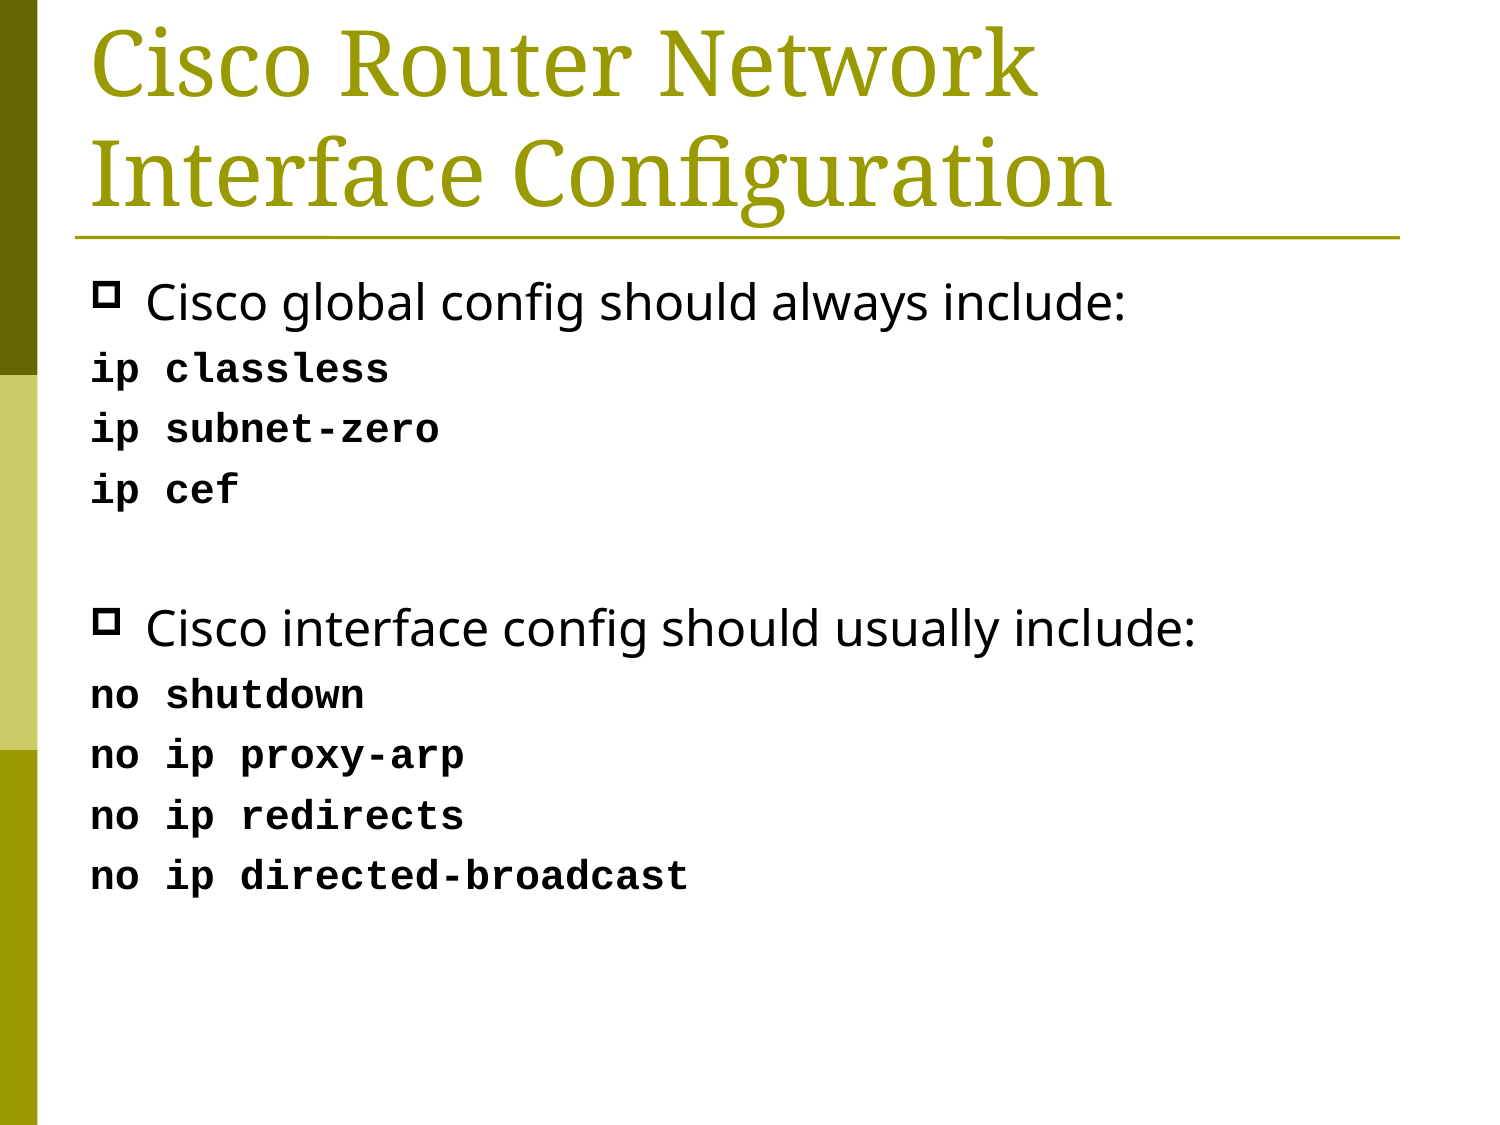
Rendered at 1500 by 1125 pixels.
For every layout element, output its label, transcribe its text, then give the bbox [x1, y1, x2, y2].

list Cisco global config should always include: ip classless ip subnet-zero ip cef Cisco interface config should usually include: no shutdown no ip proxy-arp no ip redirects no ip directed-broadcast [75, 262, 1426, 1006]
title Cisco Router Network Interface Configuration [75, 0, 1426, 233]
